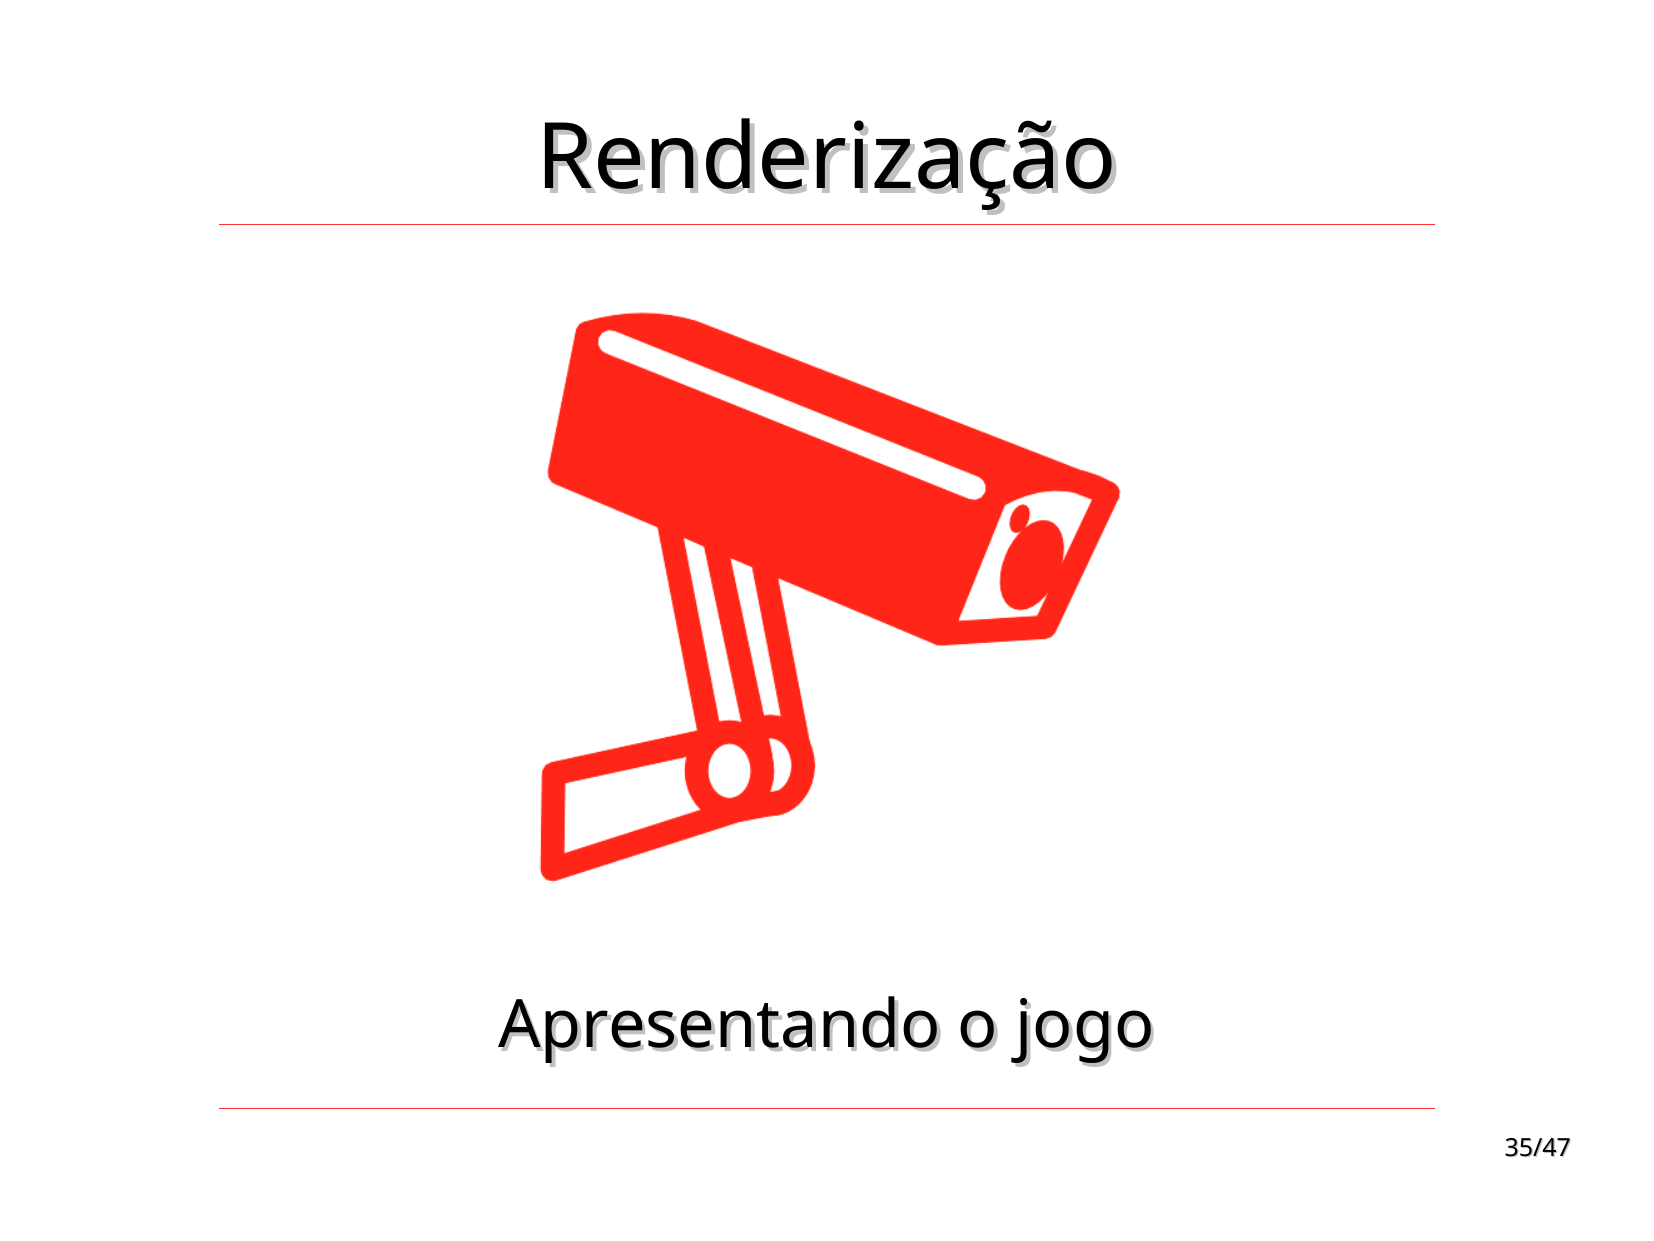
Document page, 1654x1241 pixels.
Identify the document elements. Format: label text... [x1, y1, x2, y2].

text_box Apresentando o jogo [320, 968, 1334, 1069]
picture [506, 275, 1147, 916]
title Renderização [82, 49, 1571, 257]
